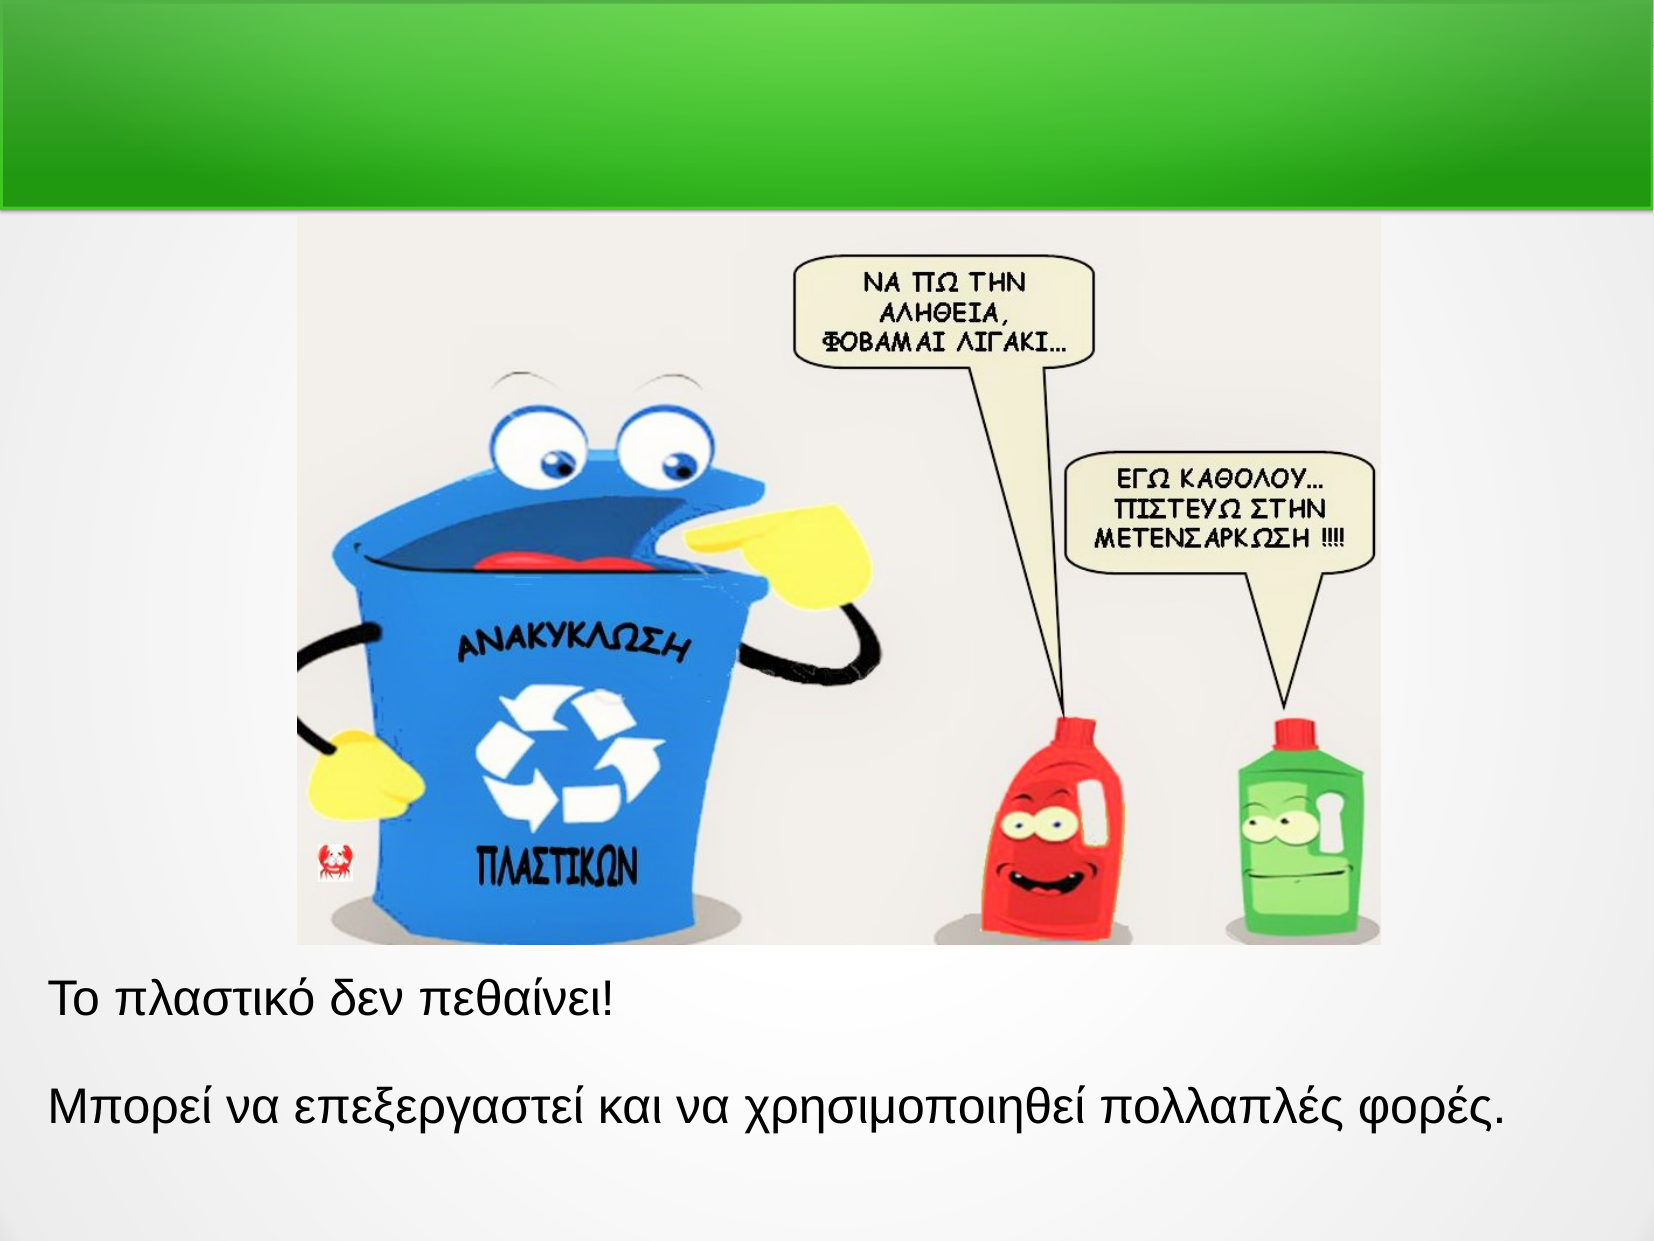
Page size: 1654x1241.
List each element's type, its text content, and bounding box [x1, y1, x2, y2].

picture [297, 216, 1381, 862]
list Το πλαστικό δεν πεθαίνει! Μπορεί να επεξεργαστεί και να χρησιμοποιηθεί πολλαπλές φορές. [47, 862, 1536, 1206]
